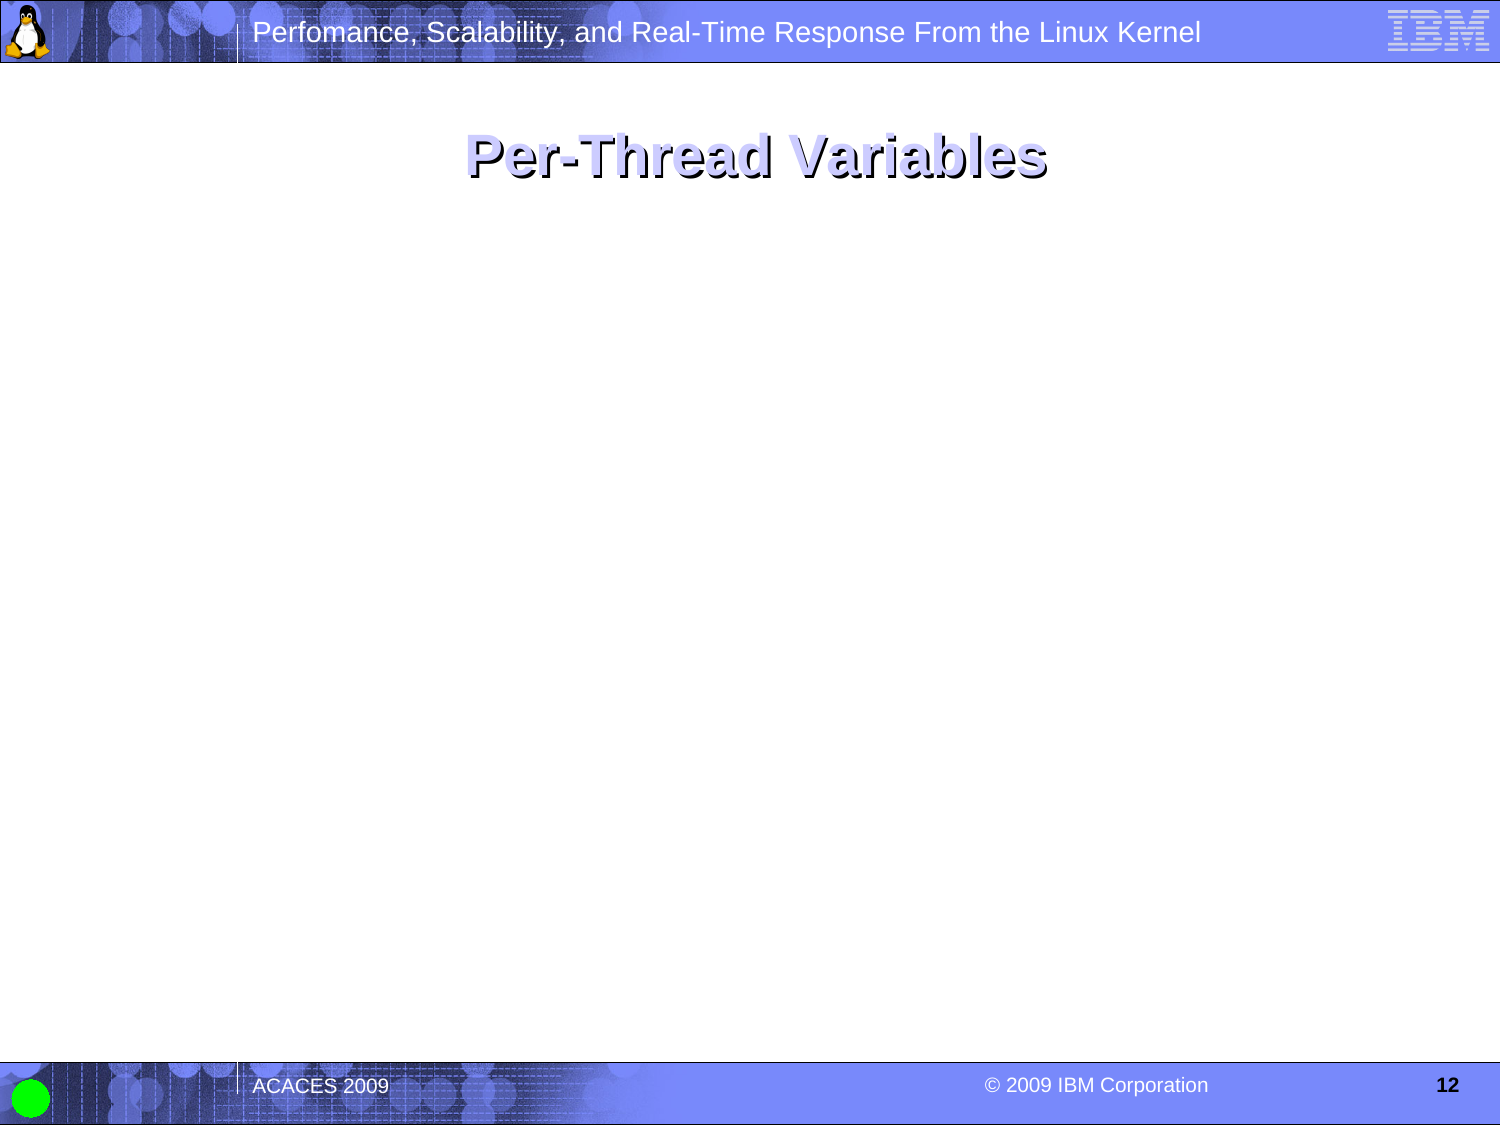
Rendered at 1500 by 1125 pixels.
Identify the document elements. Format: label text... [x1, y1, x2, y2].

picture [0, 1063, 1500, 1124]
title Per-Thread Variables [79, 124, 1433, 192]
text_box [11, 1079, 50, 1118]
picture [1, 1, 1500, 62]
